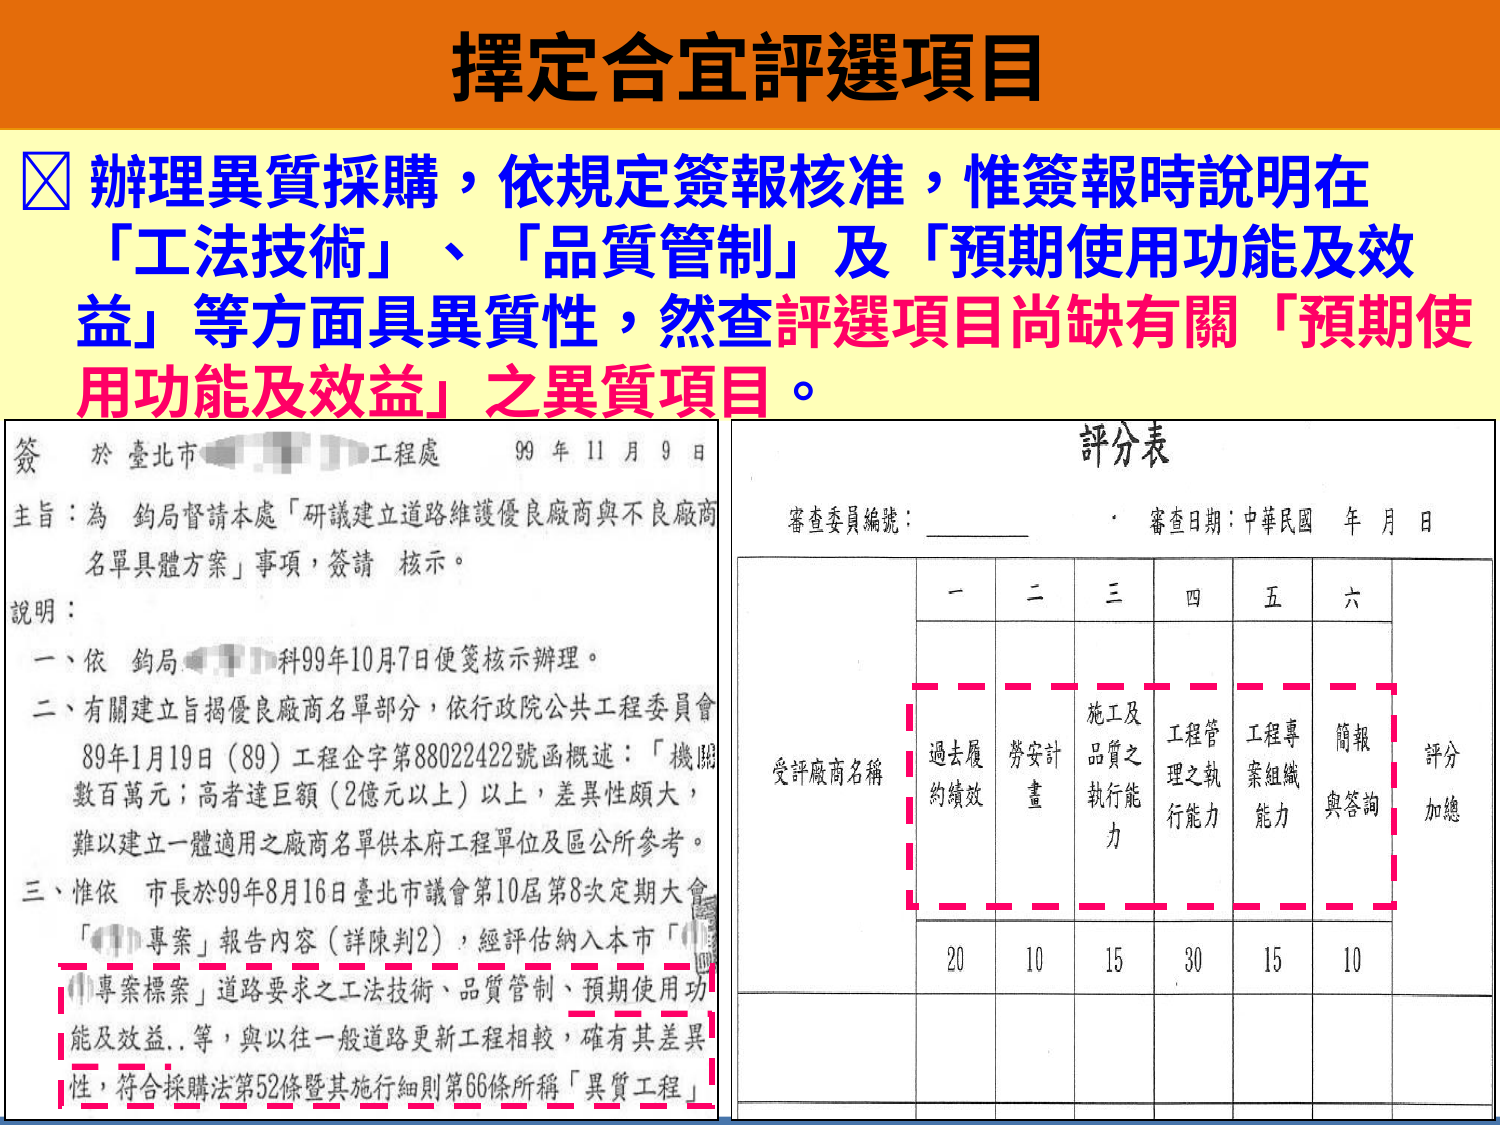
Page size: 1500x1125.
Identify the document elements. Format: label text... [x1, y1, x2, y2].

text_box 辦理異質採購，依規定簽報核准，惟簽報時說明在「工法技術」、「品質管制」及「預期使用功能及效益」等方面具異質性，然查評選項目尚缺有關「預期使用功能及效益」之異質項目。 [0, 128, 1500, 421]
text_box [0, 1116, 1500, 1125]
picture [5, 420, 718, 1120]
picture [732, 420, 1495, 1120]
text_box 擇定合宜評選項目 [0, 0, 1500, 128]
